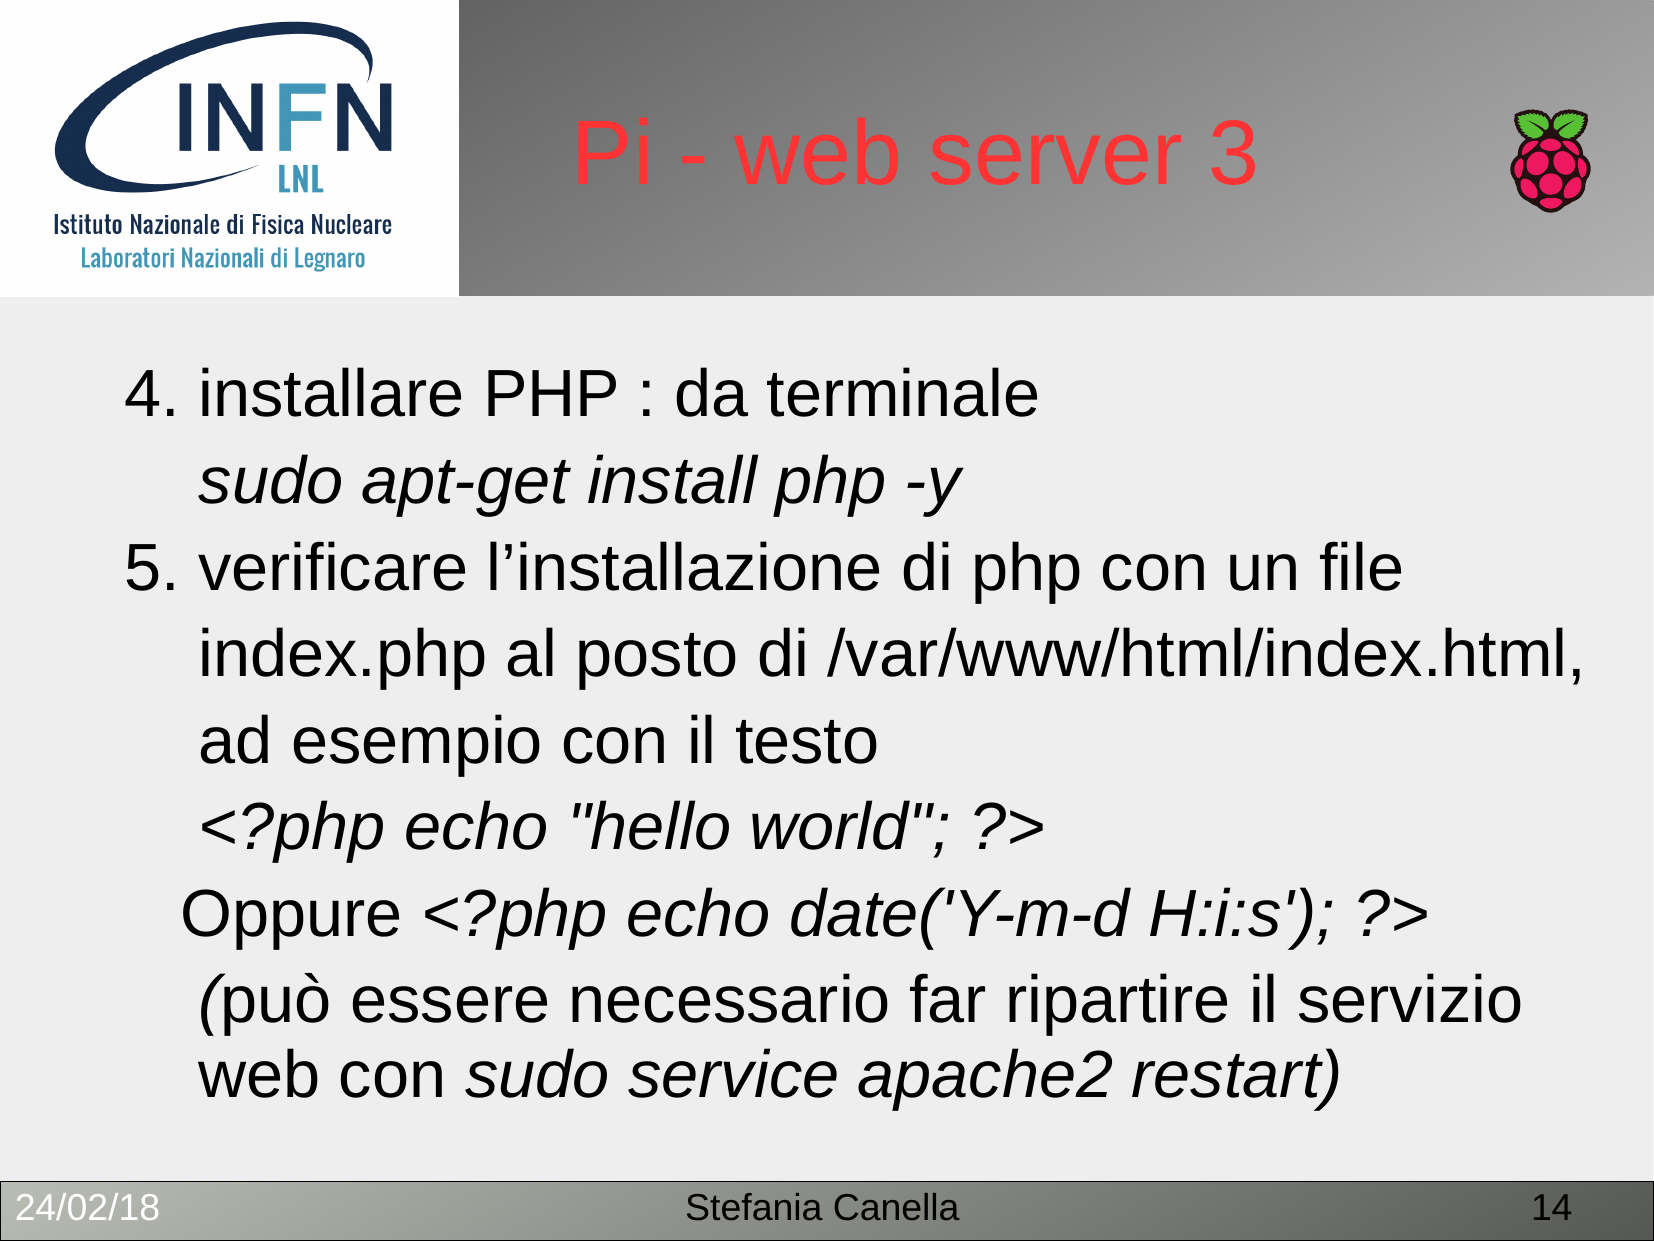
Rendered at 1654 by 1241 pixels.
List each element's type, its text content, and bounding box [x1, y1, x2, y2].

title Pi - web server 3 [459, 49, 1571, 257]
text_box [984, 1181, 1516, 1241]
text_box [176, 1181, 670, 1241]
picture [0, 0, 459, 297]
subtitle 4. installare PHP : da terminale sudo apt-get install php -y 5. verificare l’installazione di php con un file index.php al posto di /var/www/html/index.html, ad esempio con il testo <?php echo "hello world"; ?> Oppure <?php echo date('Y-m-d H:i:s'); ?> (può essere necessario far ripartire il servizio web con sudo service apache2 restart) [65, 314, 1588, 1154]
text_box Stefania Canella [670, 1178, 984, 1241]
text_box [459, 0, 1654, 296]
text_box 24/02/18 [0, 1178, 176, 1241]
text_box <number> [1516, 1178, 1654, 1241]
